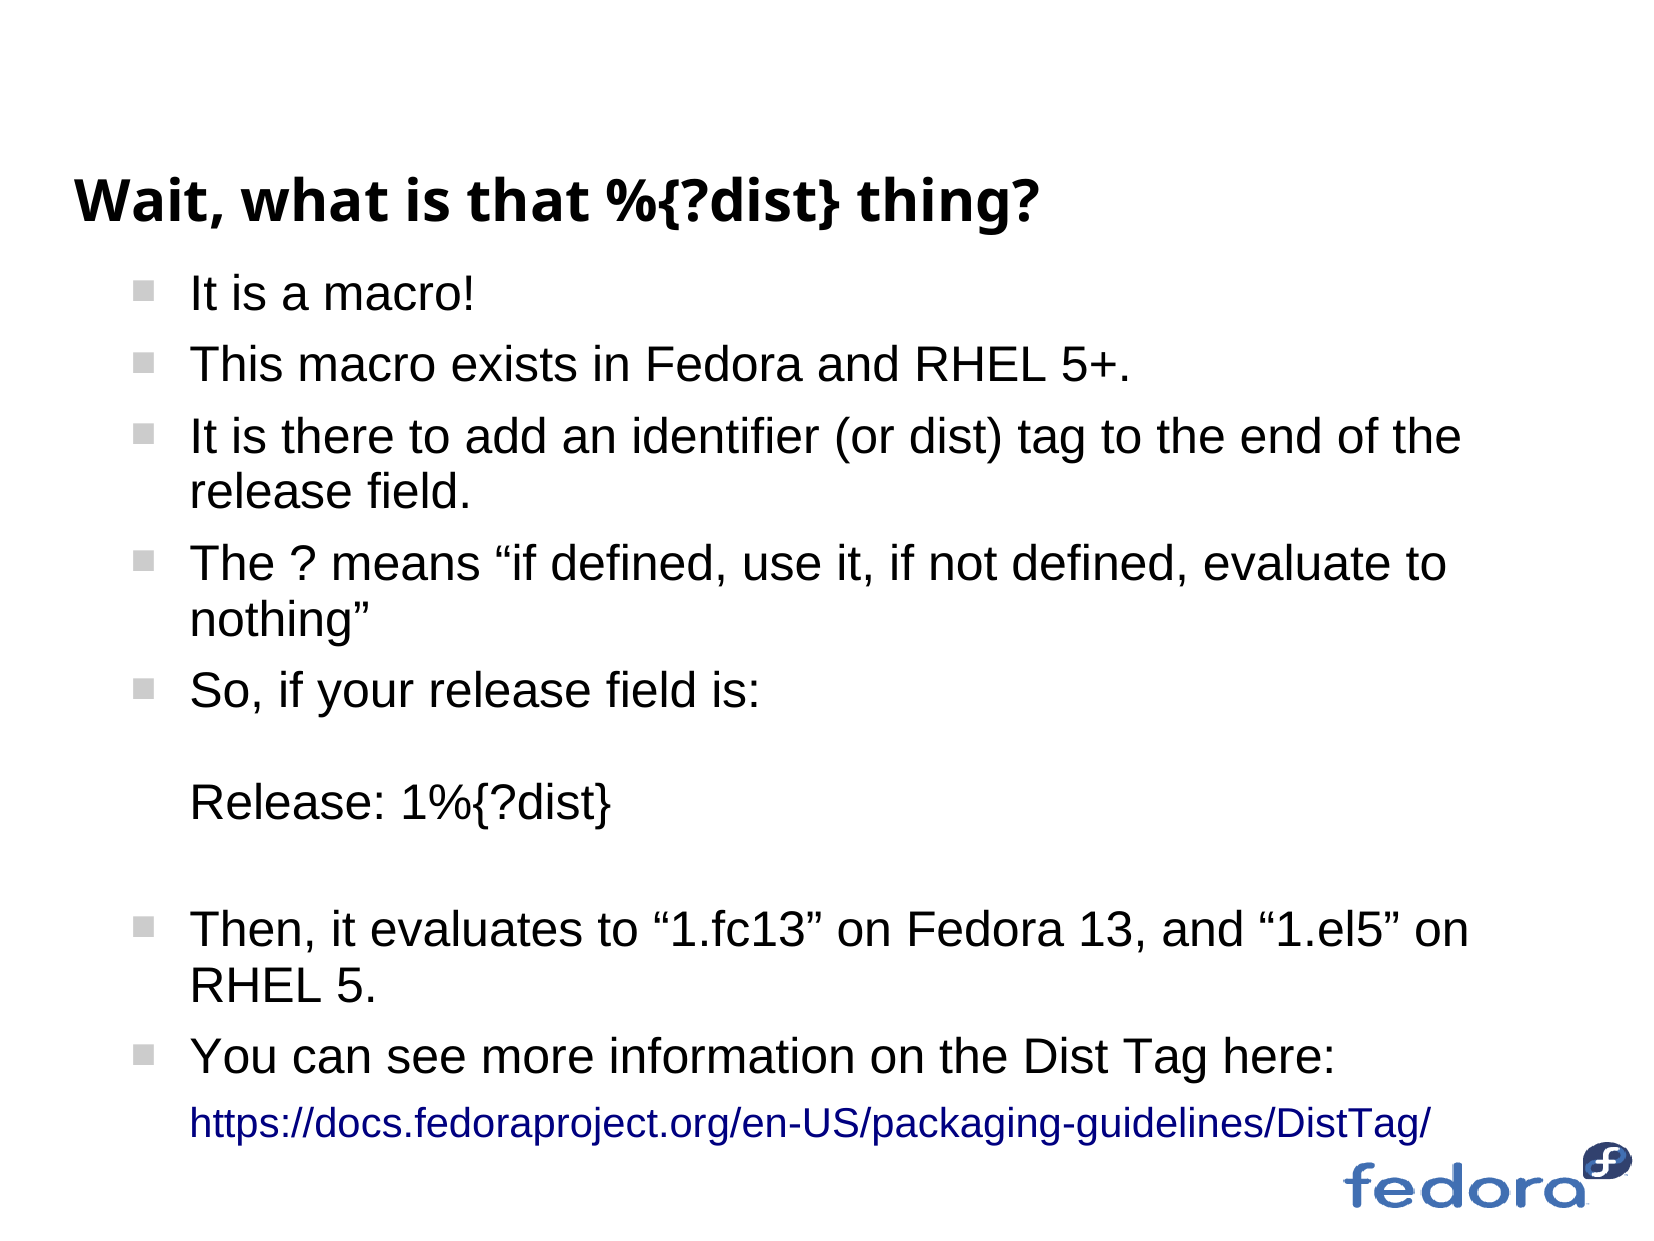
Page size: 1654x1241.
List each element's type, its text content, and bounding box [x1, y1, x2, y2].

title Wait, what is that %{?dist} thing? [74, 140, 1506, 259]
list It is a macro! This macro exists in Fedora and RHEL 5+. It is there to add an identifier (or dist) tag to the end of the release field. The ? means “if defined, use it, if not defined, evaluate to nothing” So, if your release field is: Release: 1%{?dist} Then, it evaluates to “1.fc13” on Fedora 13, and “1.el5” on RHEL 5. You can see more information on the Dist Tag here: https://docs.fedoraproject.org/en-US/packaging-guidelines/DistTag/ [77, 264, 1500, 1241]
picture [1500, 1124, 1651, 1227]
